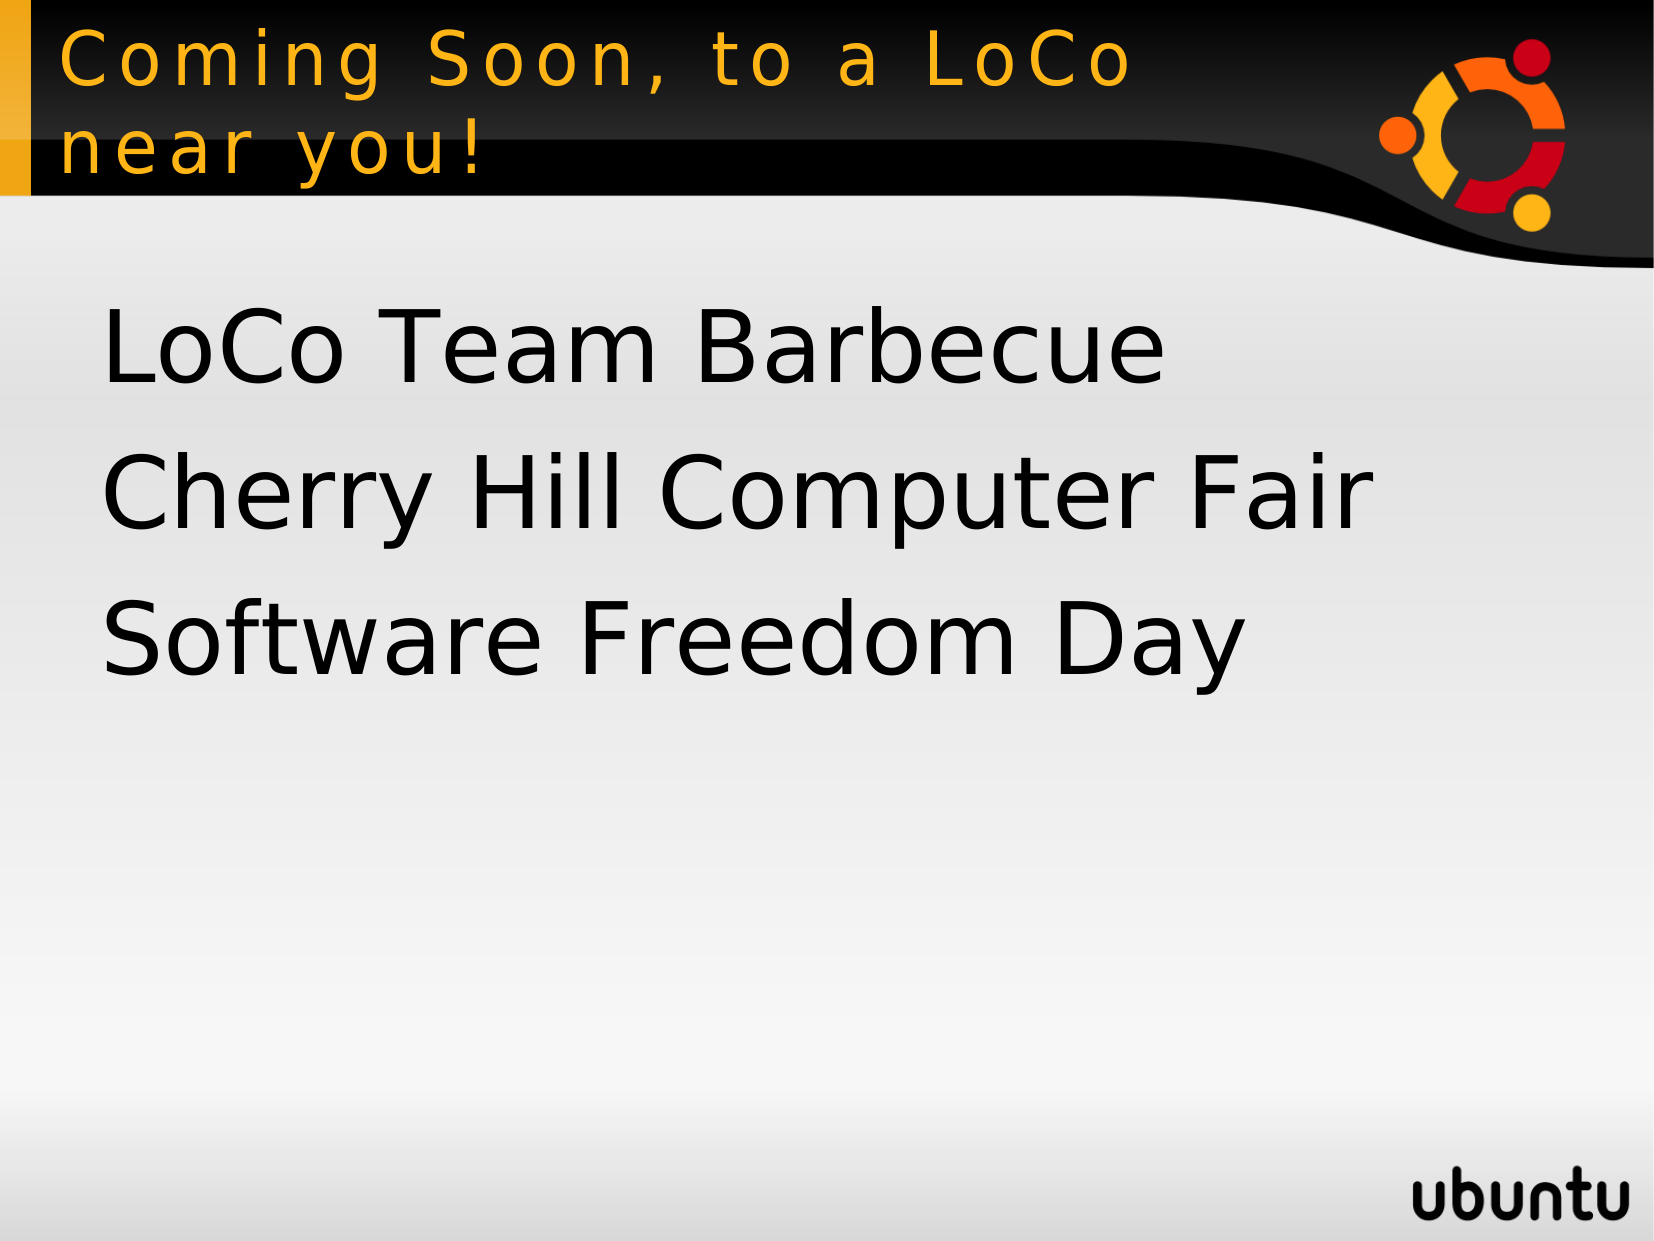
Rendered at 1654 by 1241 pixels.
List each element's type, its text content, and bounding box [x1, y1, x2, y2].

list LoCo Team Barbecue Cherry Hill Computer Fair Software Freedom Day [82, 290, 1501, 1094]
title Coming Soon, to a LoCo near you! [59, 16, 1270, 191]
picture [0, 0, 1654, 1241]
